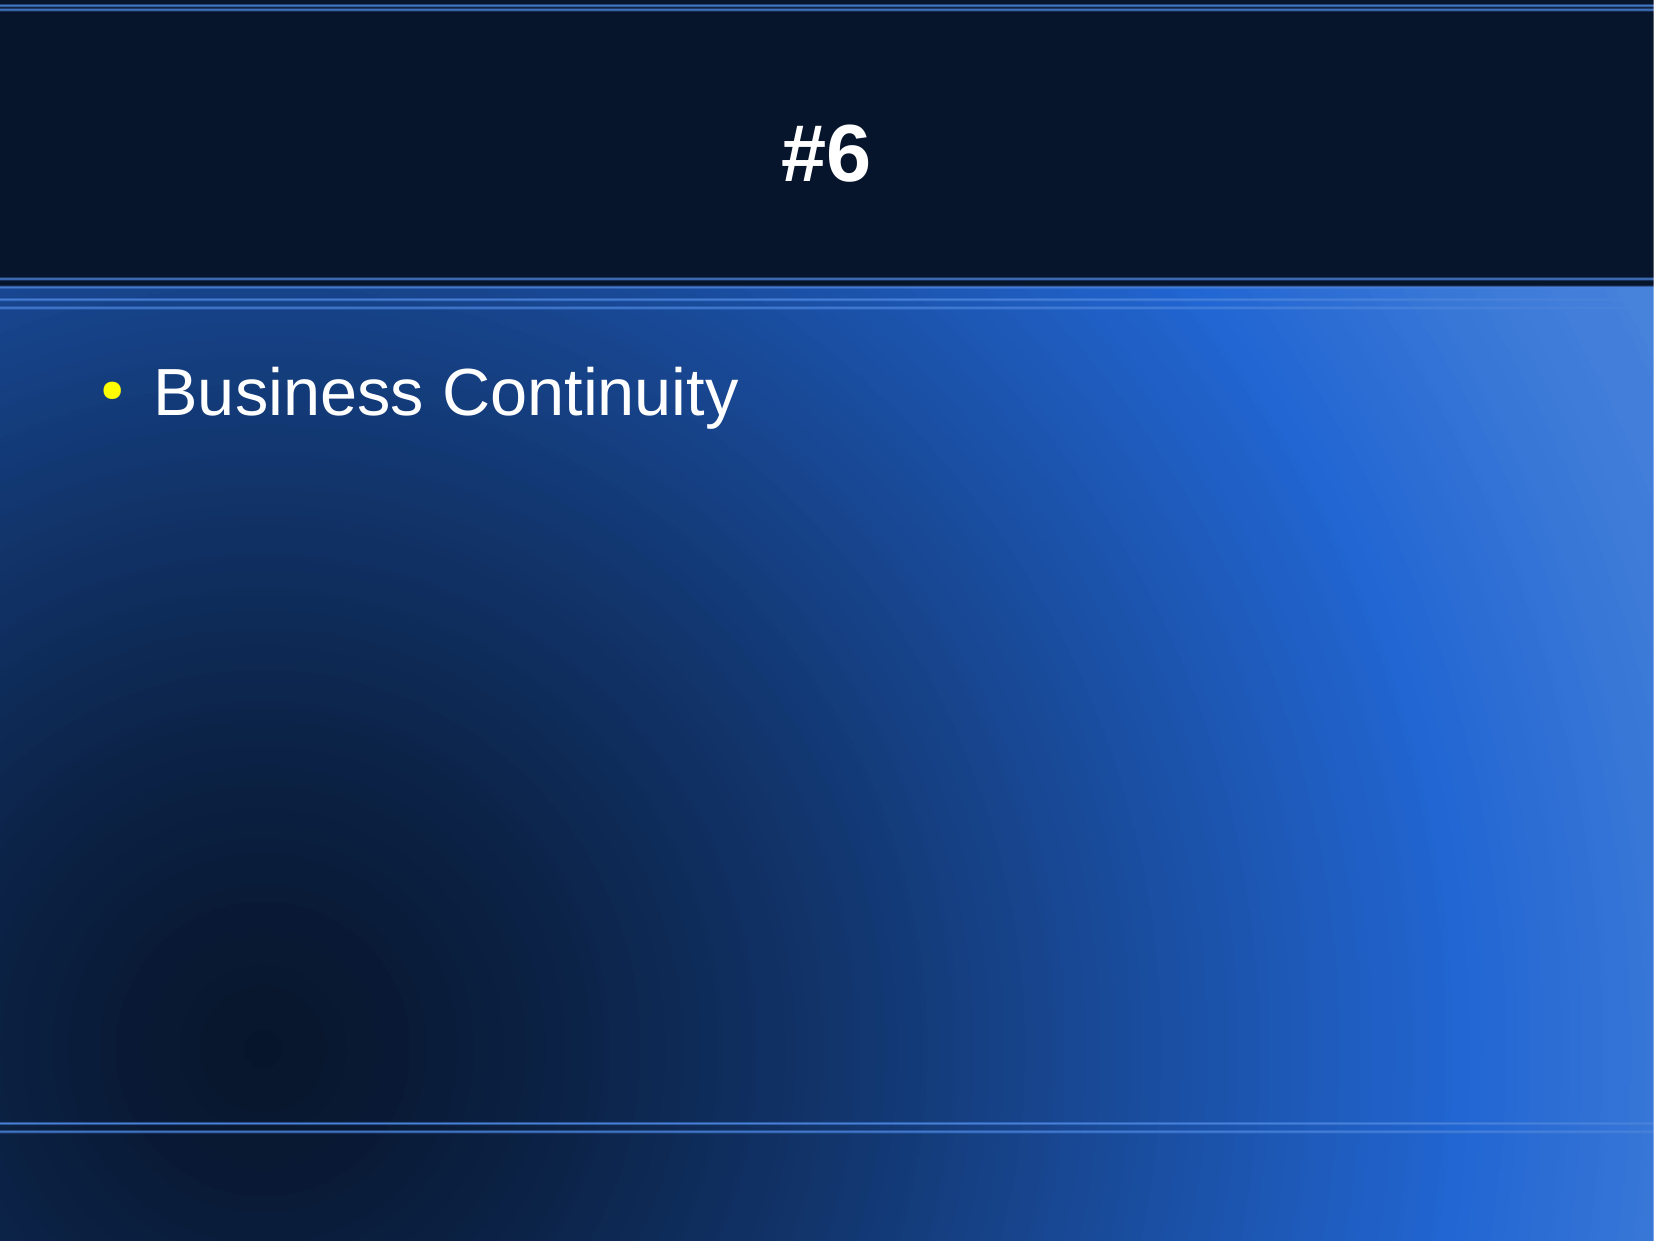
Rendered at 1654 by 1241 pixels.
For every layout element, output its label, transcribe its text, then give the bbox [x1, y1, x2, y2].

title #6 [82, 49, 1571, 257]
picture [0, 0, 1654, 1241]
list Business Continuity [82, 355, 1571, 1075]
